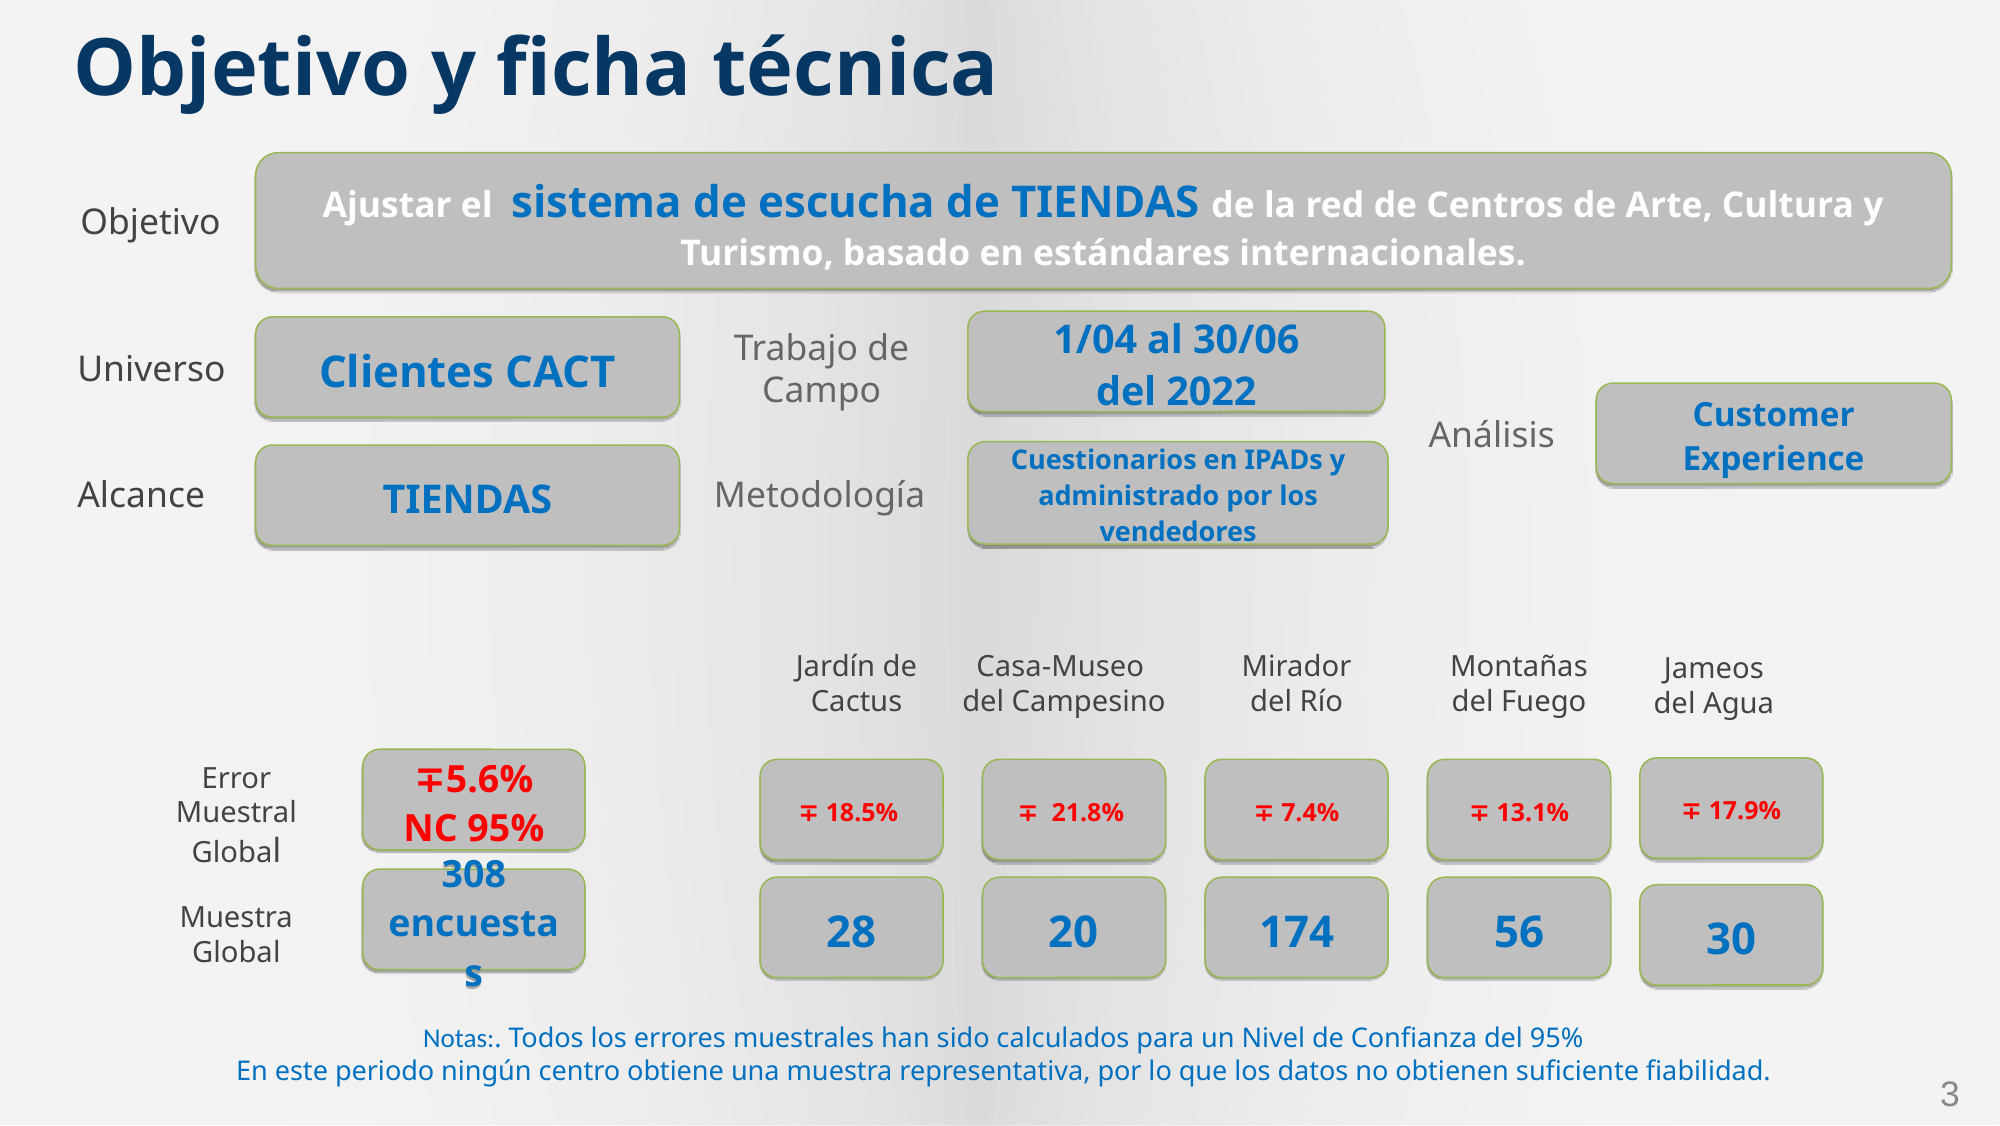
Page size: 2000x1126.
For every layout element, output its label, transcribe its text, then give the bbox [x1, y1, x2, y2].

text_box ∓ 21.8% [982, 759, 1166, 860]
text_box Metodología [682, 462, 967, 524]
text_box Clientes CACT [255, 316, 679, 418]
text_box Objetivo [46, 190, 255, 251]
text_box Muestra Global [121, 888, 352, 978]
text_box 30 [1639, 884, 1823, 986]
text_box Montañas del Fuego [1427, 629, 1611, 736]
text_box Error Muestral Global [123, 749, 350, 879]
text_box ∓ 17.9% [1639, 757, 1823, 859]
text_box ∓5.6% NC 95% [362, 749, 585, 850]
text_box 28 [760, 877, 944, 978]
title Objetivo y ficha técnica [55, 2, 1934, 126]
text_box Universo [47, 336, 255, 398]
text_box TIENDAS [255, 445, 680, 546]
text_box Customer Experience [1596, 383, 1952, 484]
text_box ∓ 13.1% [1427, 759, 1611, 860]
text_box 56 [1427, 877, 1611, 978]
text_box Mirador del Río [1205, 629, 1389, 736]
text_box Análisis [1387, 402, 1596, 464]
text_box Casa-Museo del Campesino [943, 629, 1185, 736]
text_box ∓ 18.5% [760, 759, 944, 860]
text_box 174 [1205, 877, 1389, 978]
text_box ∓ 7.4% [1205, 759, 1389, 860]
text_box Jardín de Cactus [745, 629, 943, 736]
text_box Trabajo de Campo [679, 315, 964, 419]
text_box 1/04 al 30/06 del 2022 [967, 311, 1385, 412]
text_box Alcance [36, 462, 255, 524]
slide_number 3 [1609, 1062, 1960, 1122]
text_box Ajustar el sistema de escucha de TIENDAS de la red de Centros de Arte, Cultura y Turismo, basado en estándares internacionales. [255, 152, 1952, 289]
text_box 20 [982, 877, 1166, 978]
text_box Notas:. Todos los errores muestrales han sido calculados para un Nivel de Confianza del 95% En este periodo ningún centro obtiene una muestra representativa, por lo que los datos no obtienen suficiente fiabilidad. [54, 1011, 1952, 1063]
text_box 308 encuestas [362, 869, 585, 970]
text_box Jameos del Agua [1622, 631, 1806, 738]
text_box Cuestionarios en IPADs y administrado por los vendedores [967, 441, 1389, 545]
